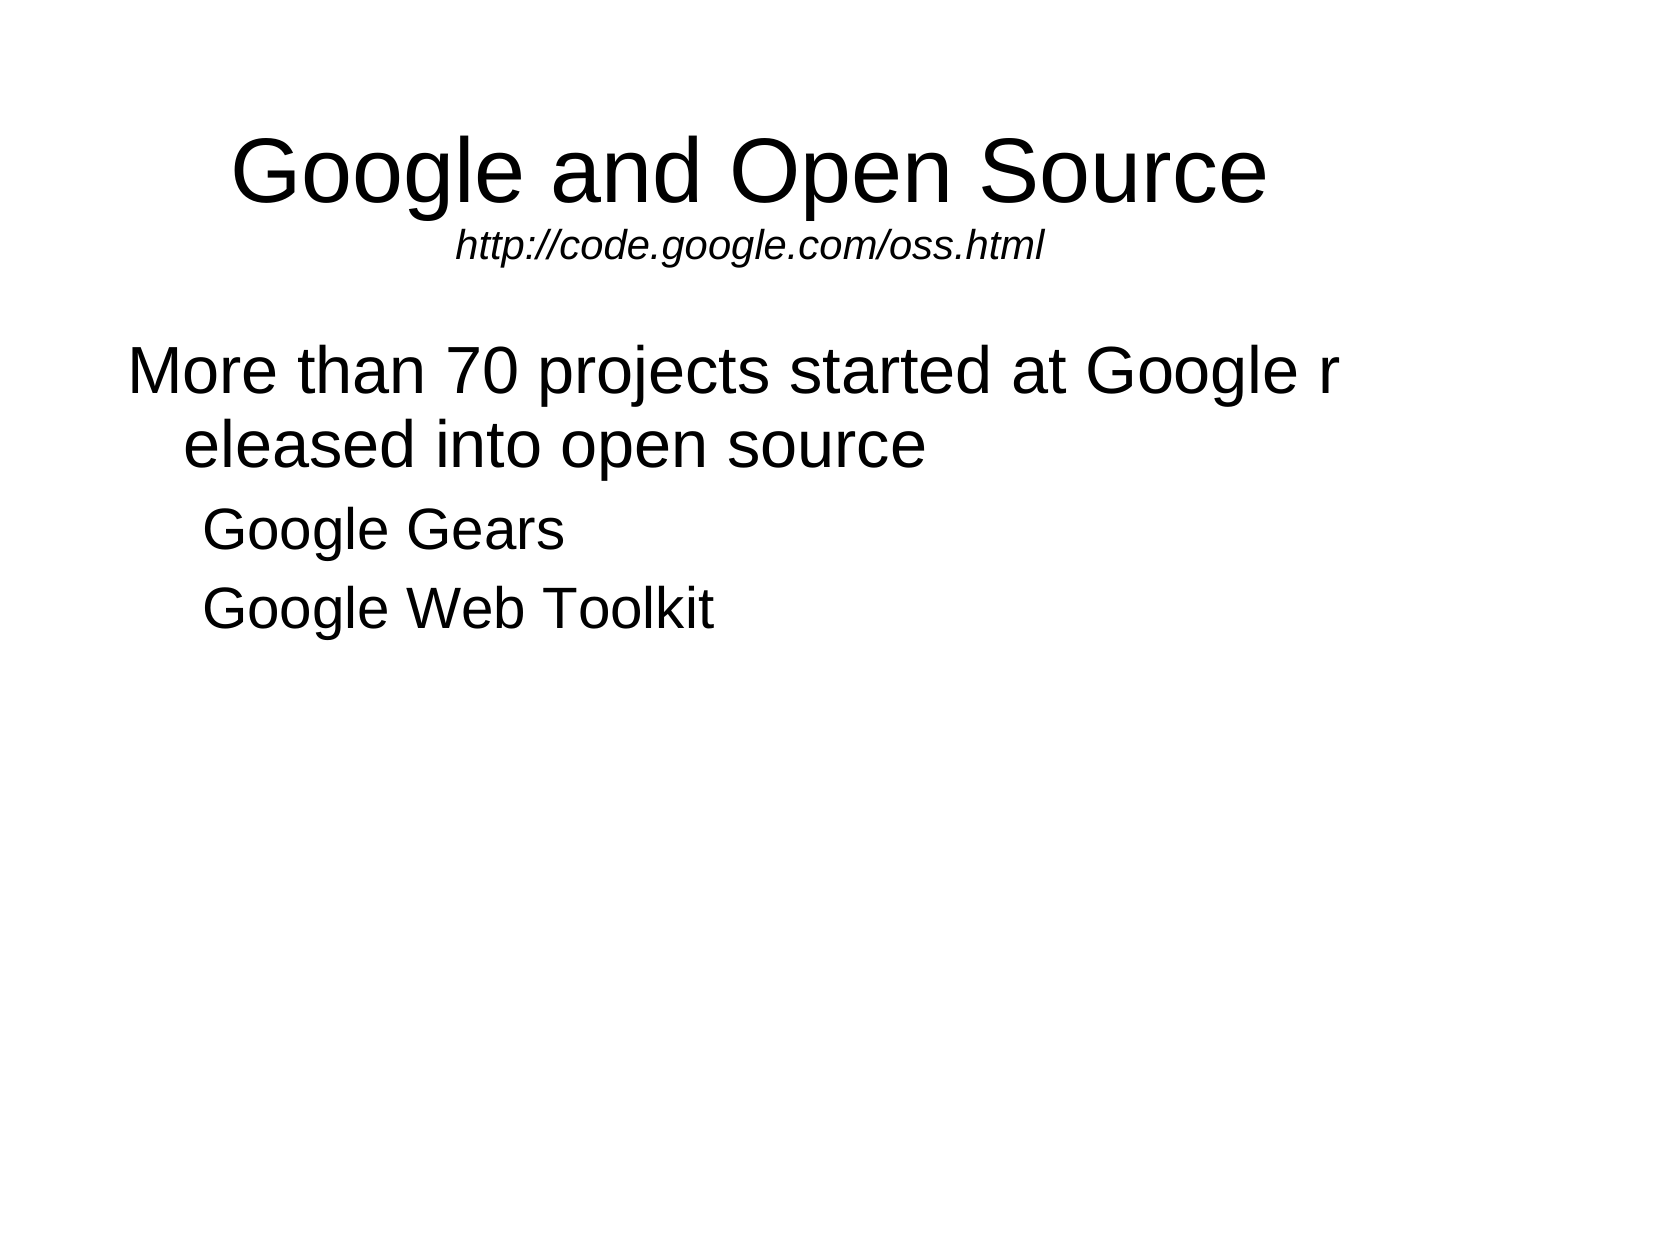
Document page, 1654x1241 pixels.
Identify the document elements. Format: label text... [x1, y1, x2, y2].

list More than 70 projects started at Google released into open source Google Gears Google Web Toolkit [112, 324, 1388, 1001]
title Google and Open Source http://code.google.com/oss.html [112, 99, 1388, 288]
